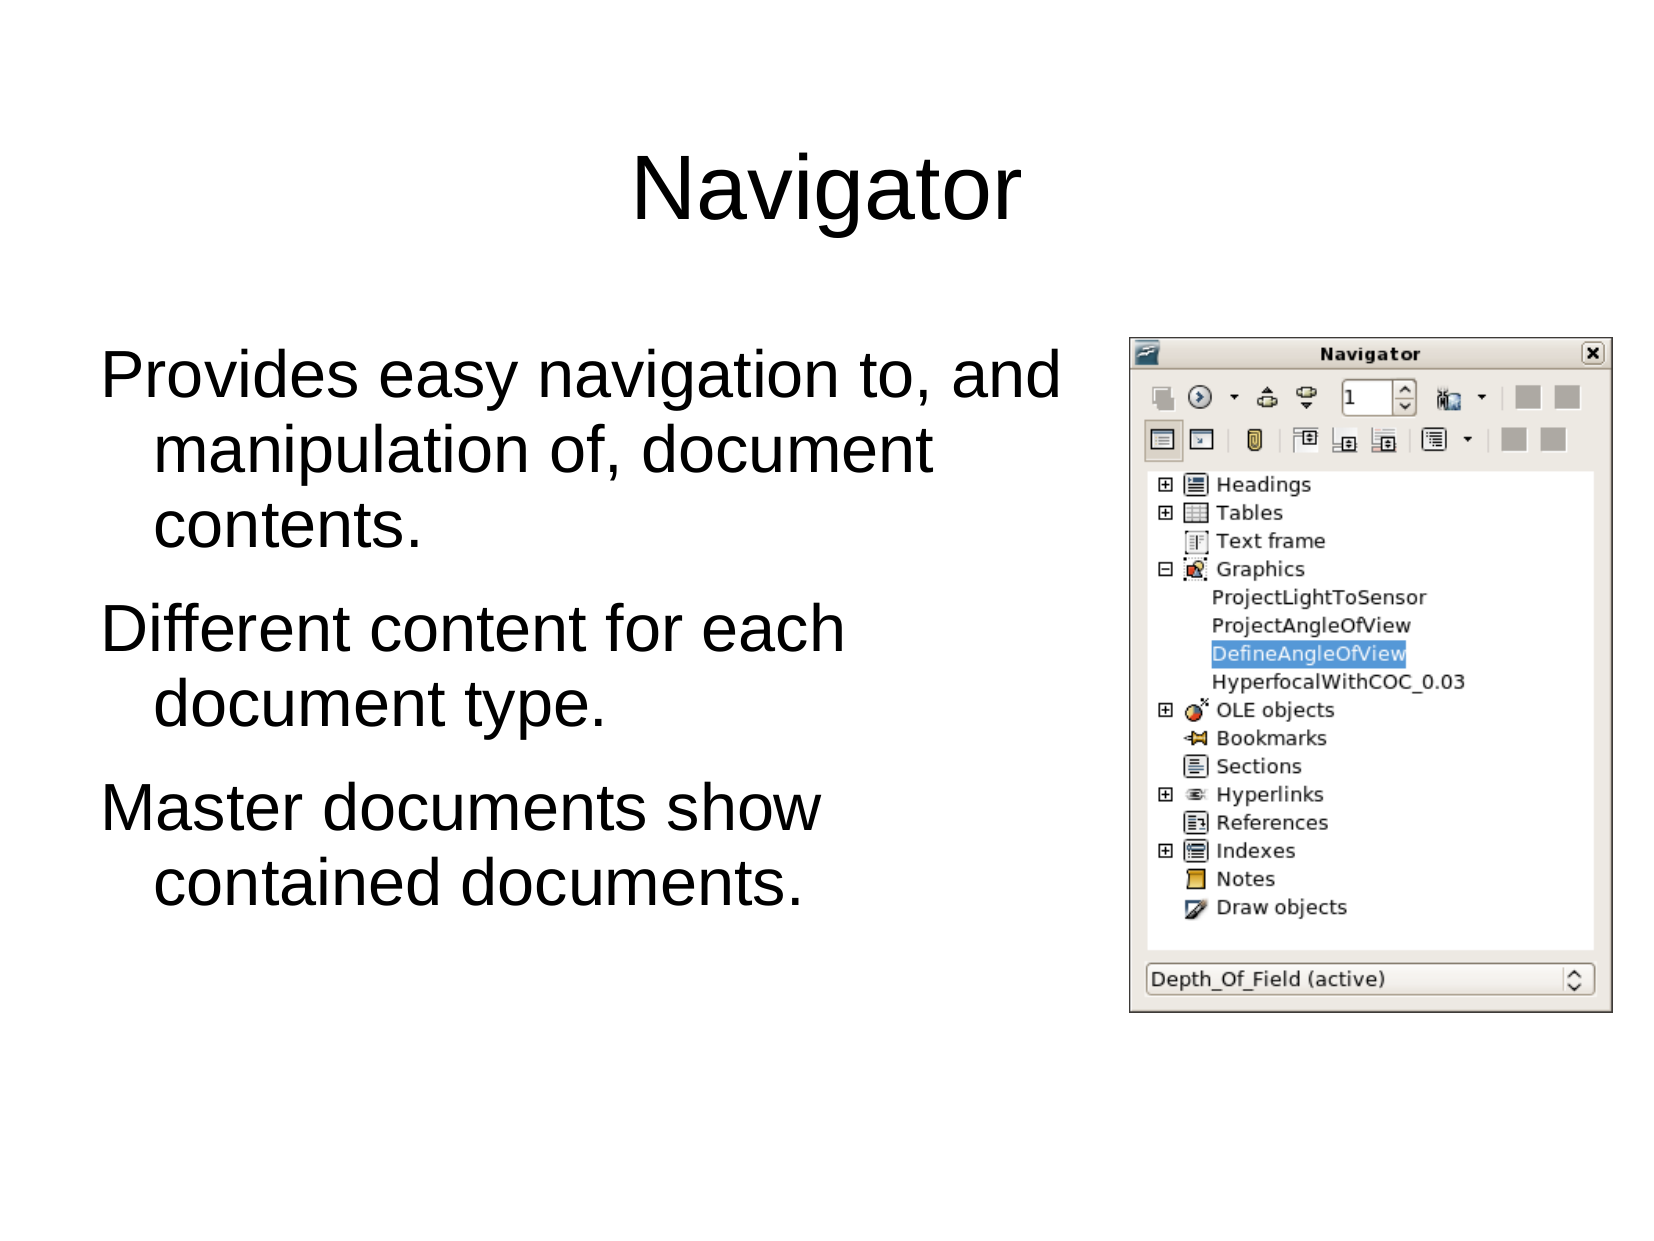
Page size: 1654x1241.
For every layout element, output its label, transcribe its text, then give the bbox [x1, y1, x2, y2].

title Navigator [82, 75, 1571, 301]
list Provides easy navigation to, and manipulation of, document contents. Different content for each document type. Master documents show contained documents. [82, 337, 1088, 1094]
picture [1129, 337, 1613, 1013]
